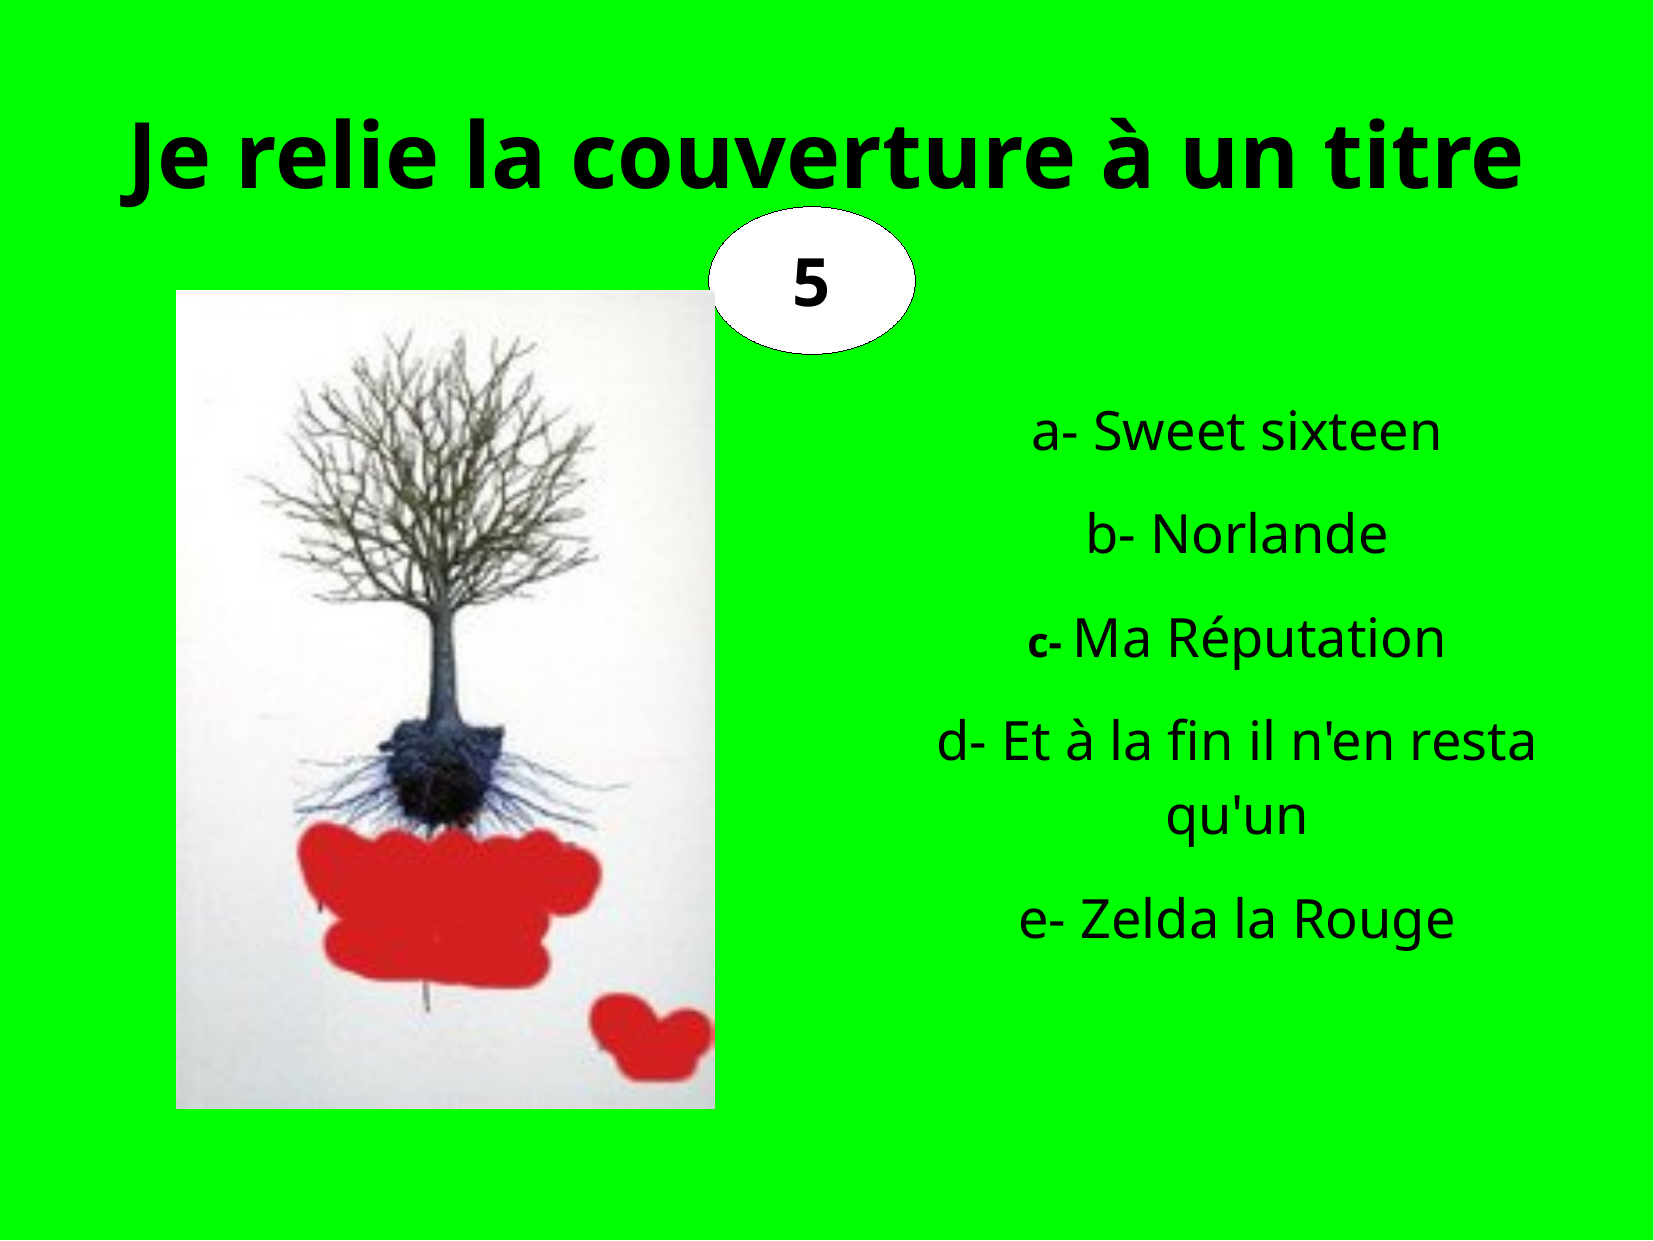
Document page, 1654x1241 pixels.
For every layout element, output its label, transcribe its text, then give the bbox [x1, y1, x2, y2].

text_box 5 [708, 206, 916, 355]
list a- Sweet sixteen b- Norlande c- Ma Réputation d- Et à la fin il n'en resta qu'un e- Zelda la Rouge [838, 288, 1565, 1093]
picture [176, 290, 715, 1109]
title Je relie la couverture à un titre [82, 56, 1571, 250]
